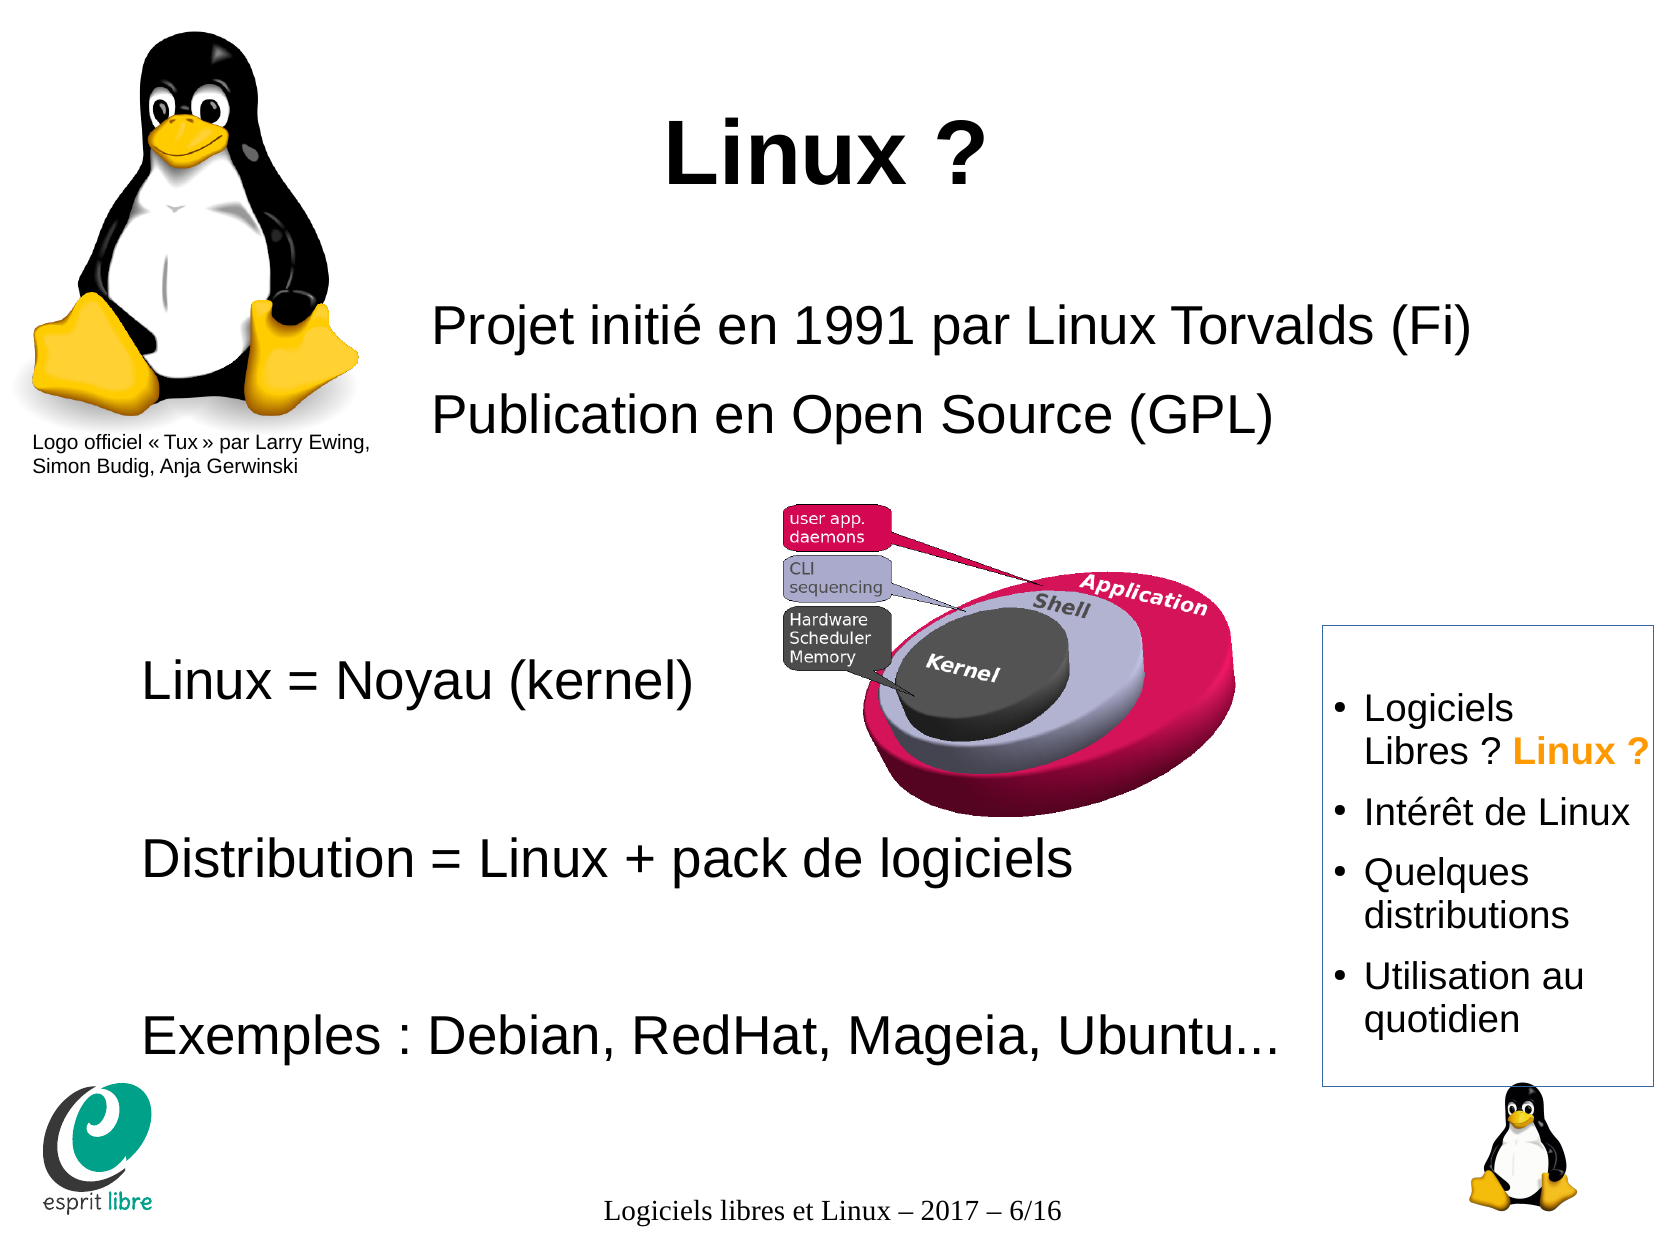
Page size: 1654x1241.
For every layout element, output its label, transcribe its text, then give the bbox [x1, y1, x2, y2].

picture [12, 11, 378, 436]
list Logiciels Libres ? Linux ? Intérêt de Linux Quelques distributions Utilisation au quotidien [1322, 625, 1654, 1087]
text_box Logo officiel « Tux » par Larry Ewing, Simon Budig, Anja Gerwinski [17, 423, 392, 486]
list Projet initié en 1991 par Linux Torvalds (Fi) Publication en Open Source (GPL) Linux = Noyau (kernel) Distribution = Linux + pack de logiciels Exemples : Debian, RedHat, Mageia, Ubuntu... [141, 295, 1619, 1075]
title Linux ? [378, 49, 1571, 257]
picture [1462, 1087, 1583, 1217]
